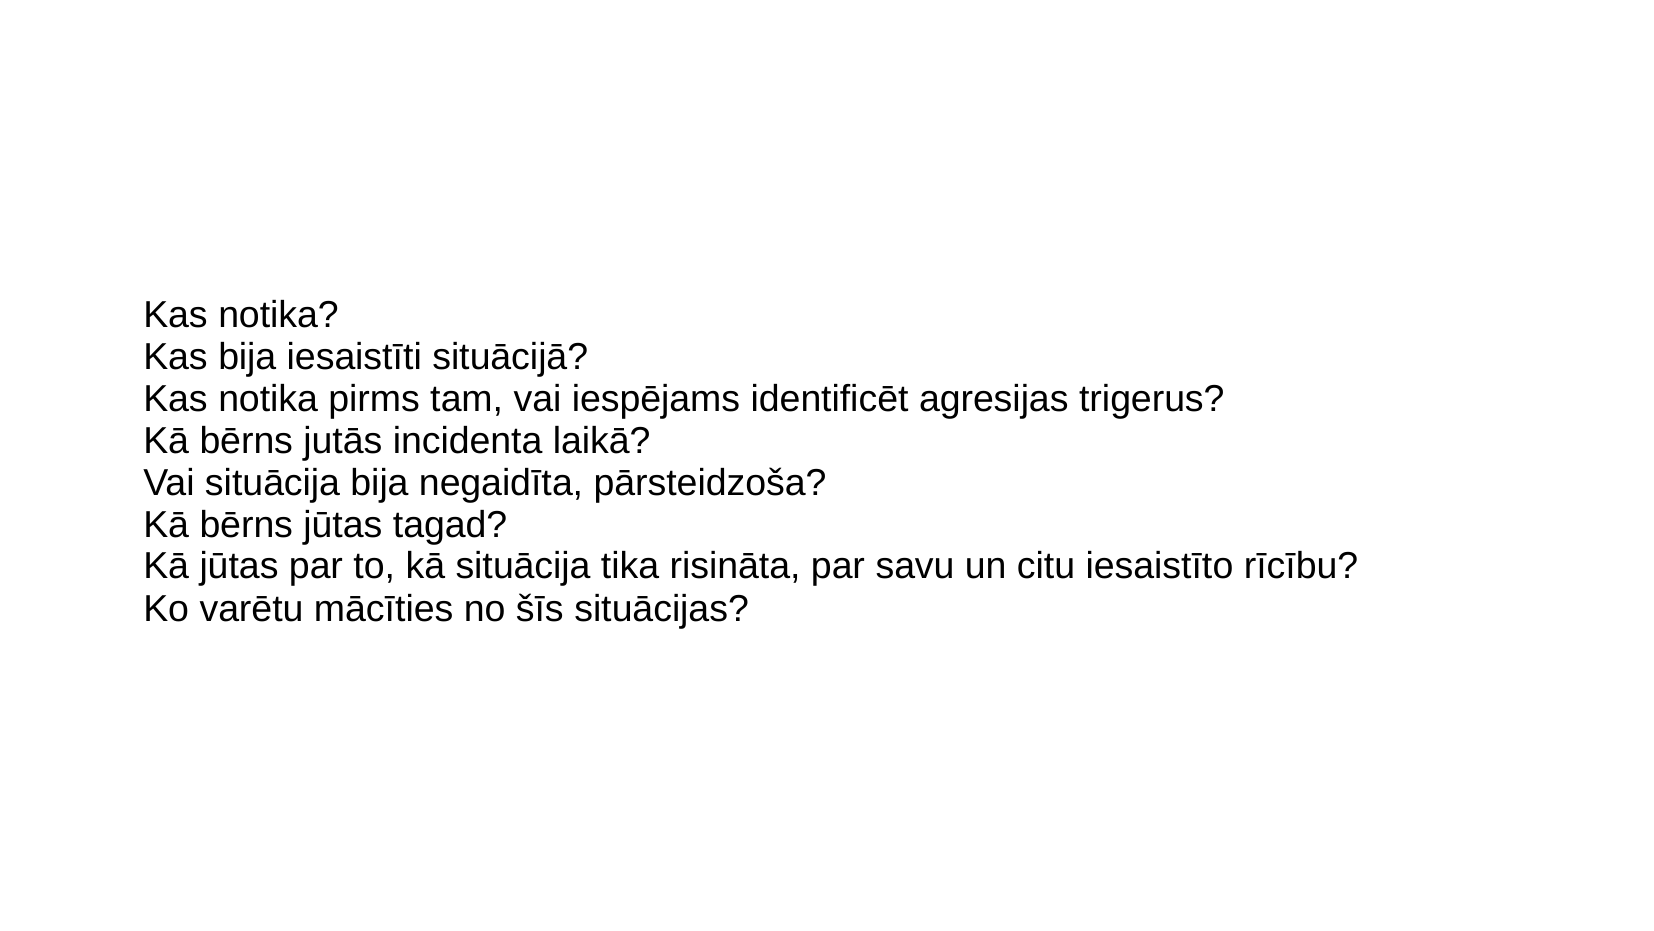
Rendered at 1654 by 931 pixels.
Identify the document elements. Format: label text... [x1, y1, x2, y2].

text_box Kas notika? Kas bija iesaistīti situācijā? Kas notika pirms tam, vai iespējams identificēt agresijas trigerus? Kā bērns jutās incidenta laikā? Vai situācija bija negaidīta, pārsteidzoša? Kā bērns jūtas tagad? Kā jūtas par to, kā situācija tika risināta, par savu un citu iesaistīto rīcību? Ko varētu mācīties no šīs situācijas? [118, 285, 1654, 857]
